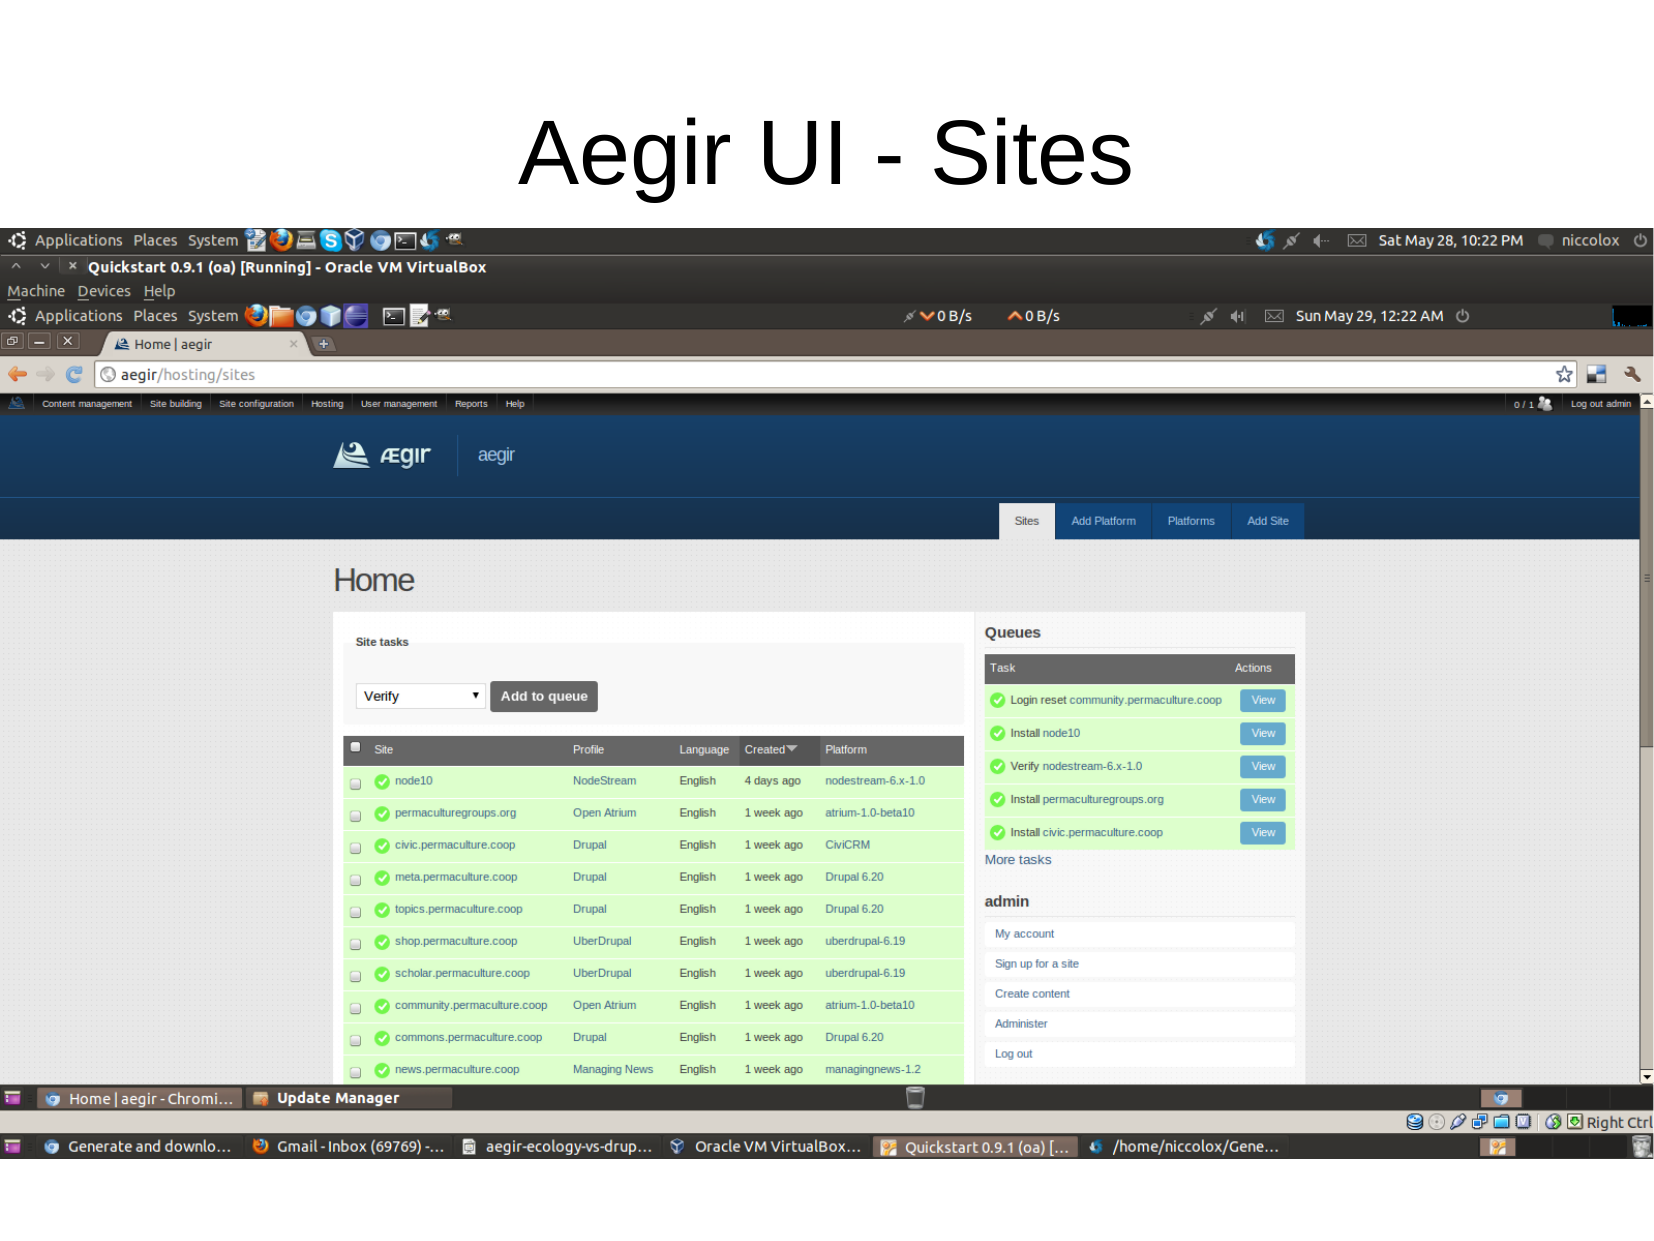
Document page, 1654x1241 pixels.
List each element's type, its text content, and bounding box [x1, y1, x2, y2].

picture [0, 228, 1654, 1159]
title Aegir UI - Sites [82, 56, 1571, 228]
